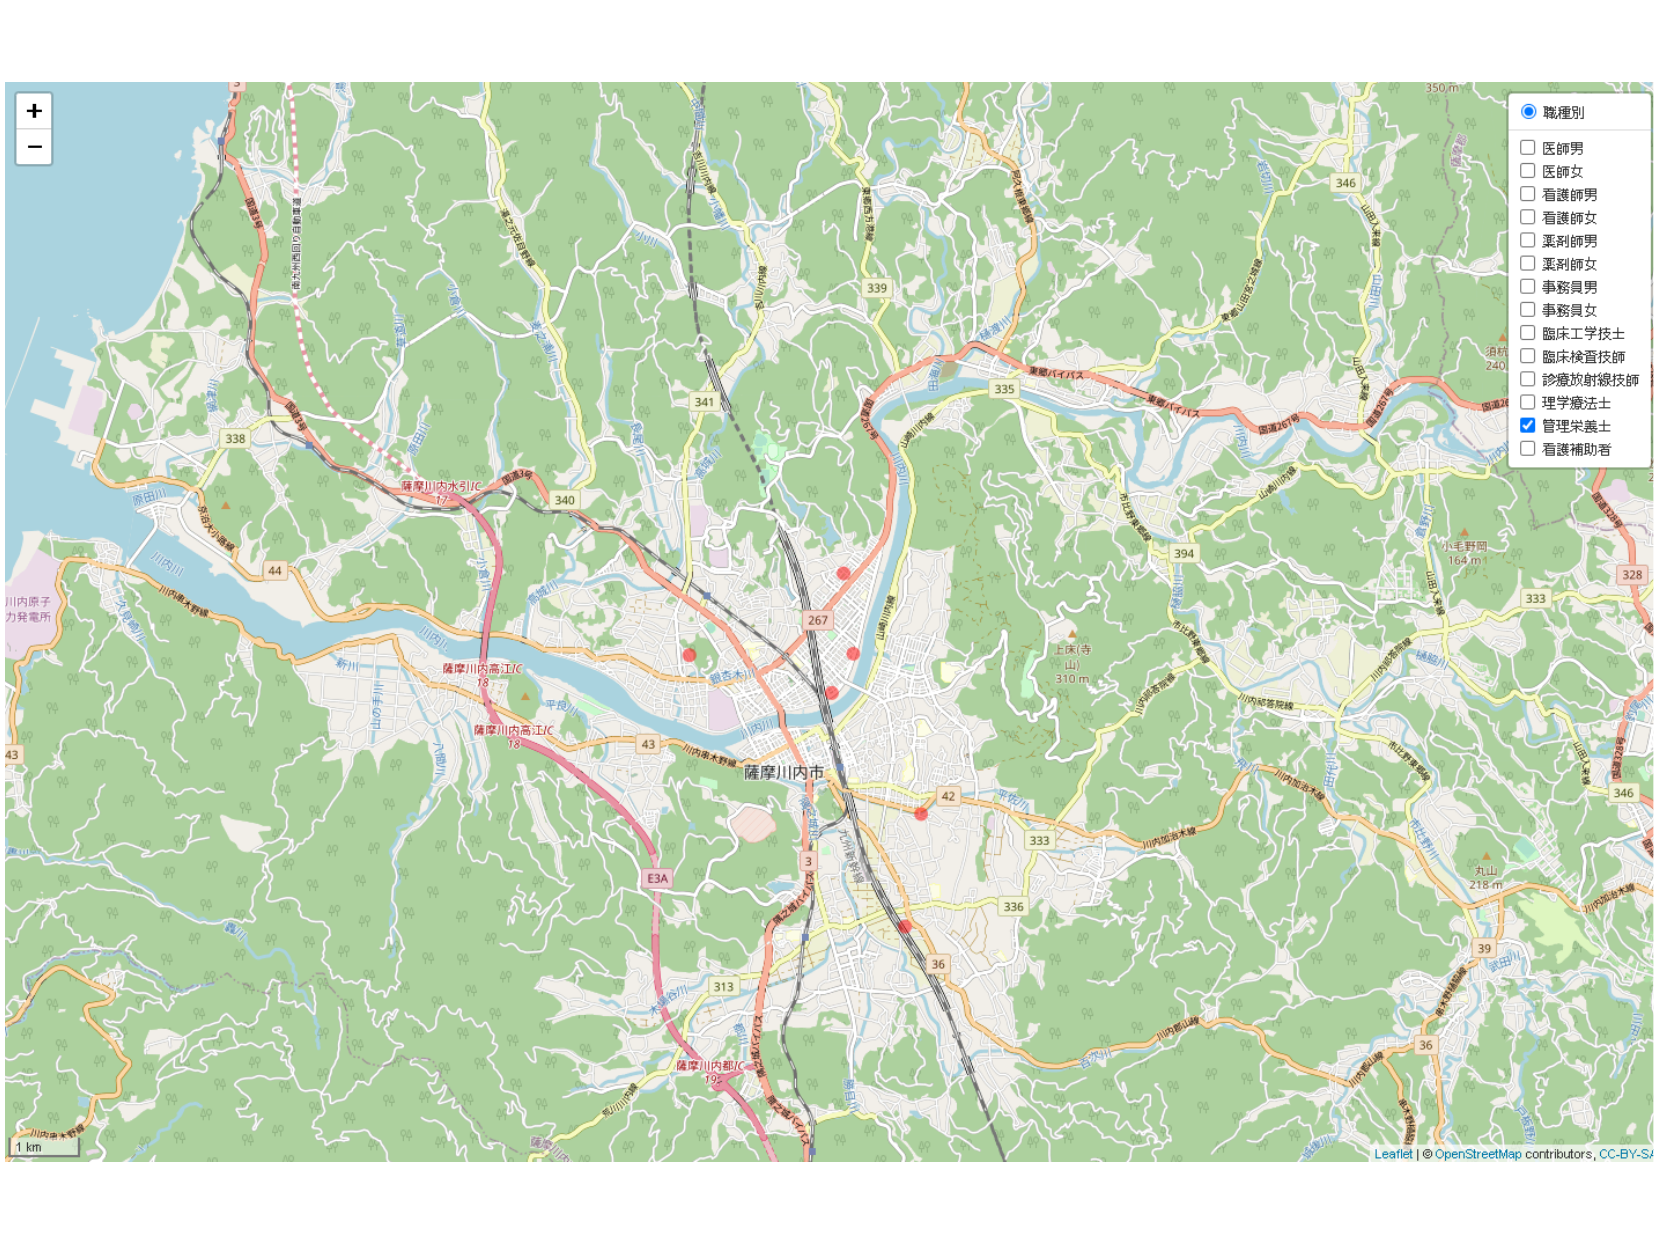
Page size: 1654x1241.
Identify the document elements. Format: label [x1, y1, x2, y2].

picture [5, 82, 1654, 1162]
